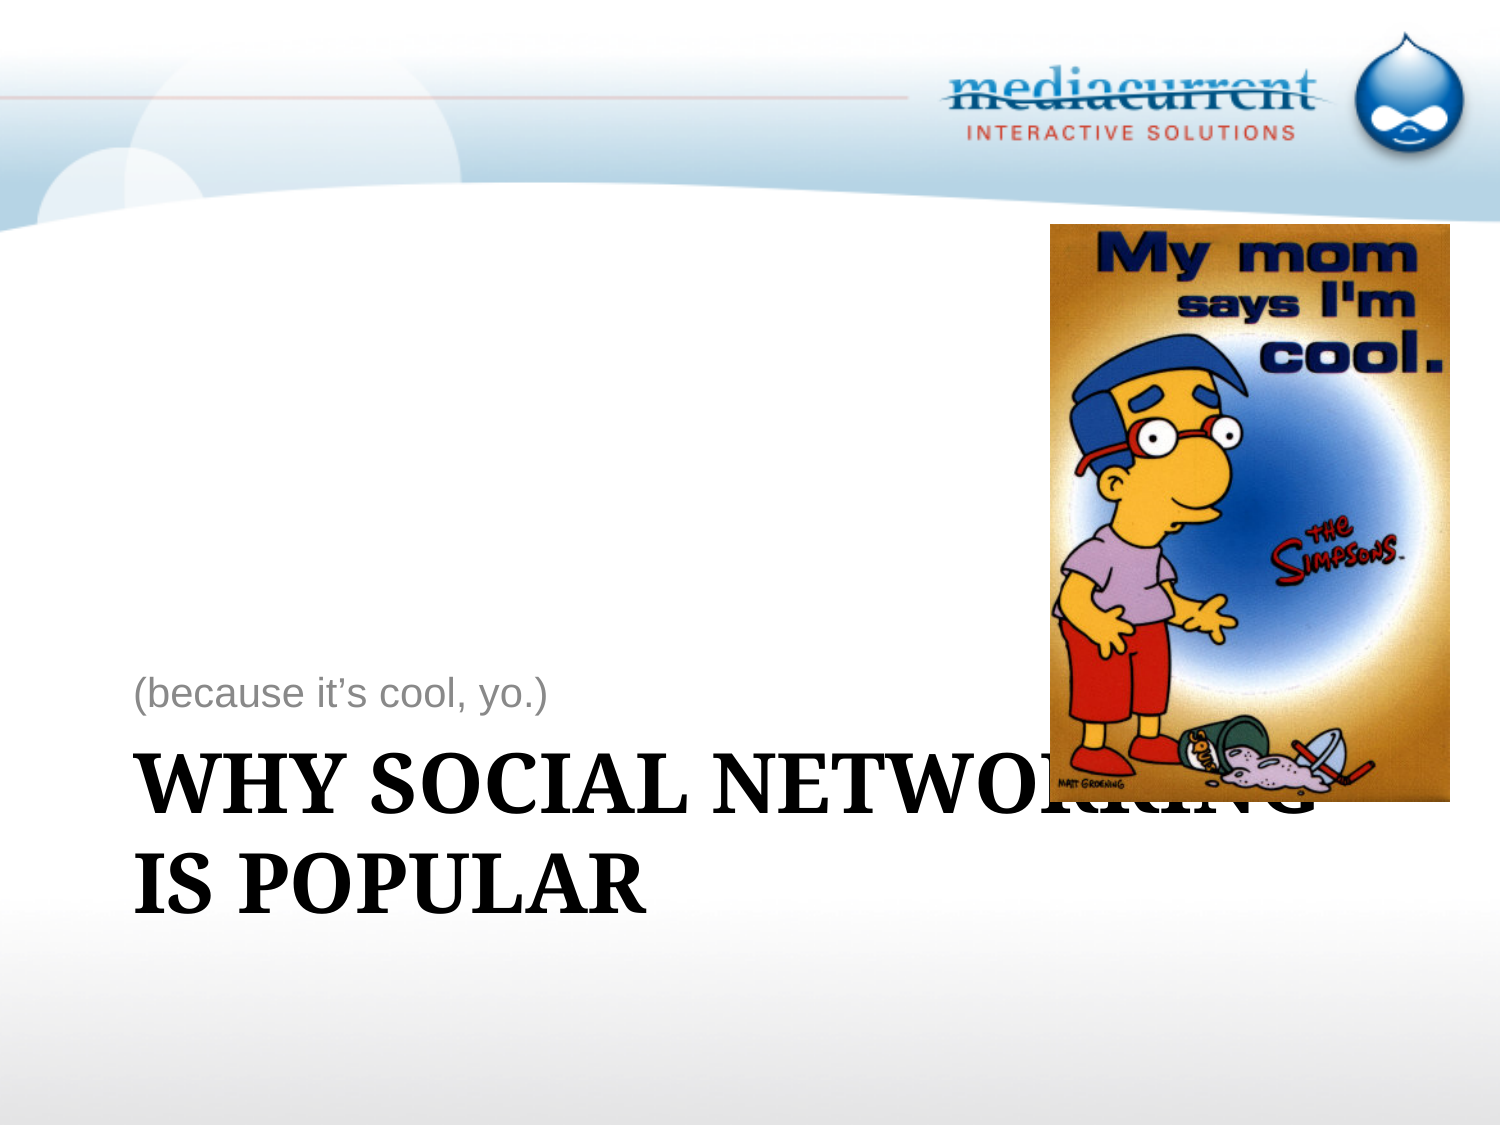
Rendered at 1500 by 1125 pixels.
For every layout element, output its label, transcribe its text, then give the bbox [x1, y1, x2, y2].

list (because it’s cool, yo.) [118, 476, 1050, 723]
picture [1050, 224, 1450, 802]
title Why social networking is popular [118, 723, 1394, 947]
